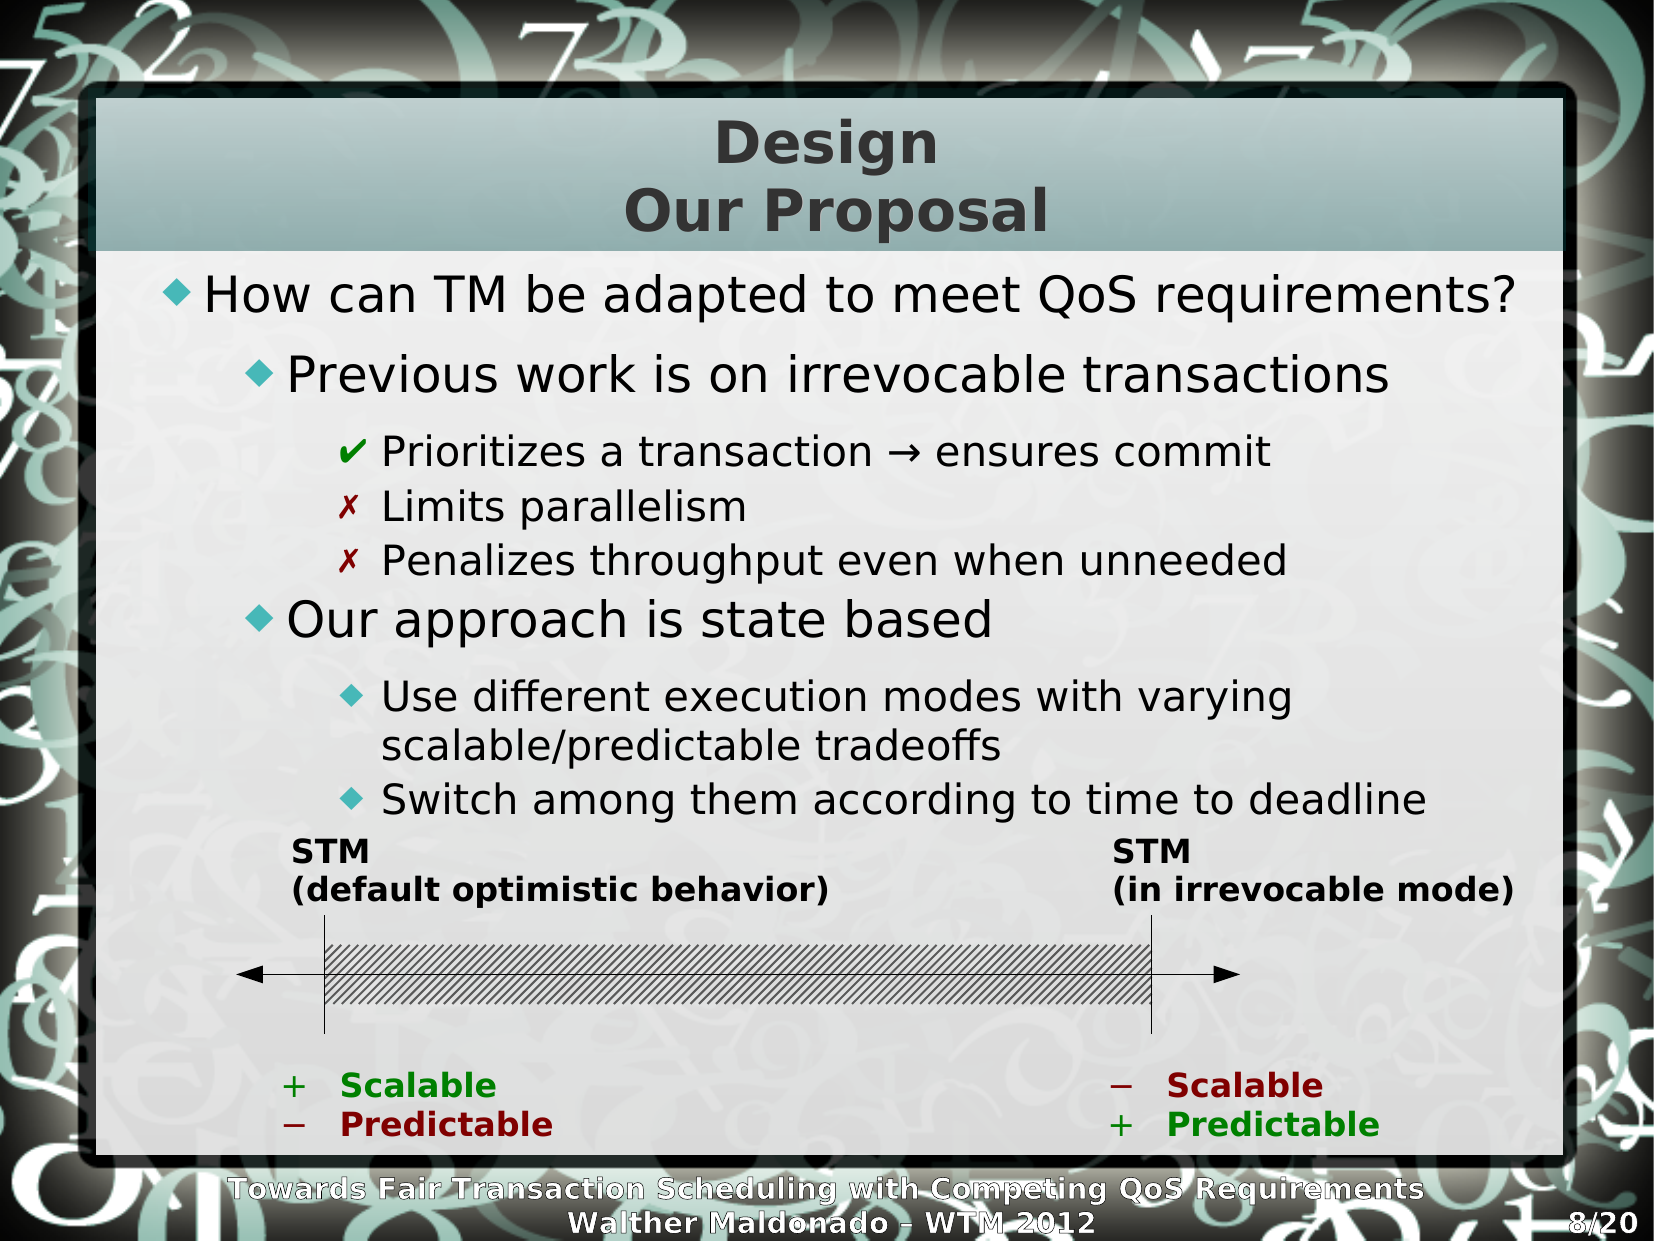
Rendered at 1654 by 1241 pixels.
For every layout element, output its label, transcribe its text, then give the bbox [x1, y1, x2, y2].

text_box Scalable Predictable [265, 1059, 591, 1152]
text_box STM (in irrevocable mode) [1092, 826, 1536, 916]
text_box STM (default optimistic behavior) [265, 826, 857, 916]
list How can TM be adapted to meet QoS requirements? Previous work is on irrevocable transactions Prioritizes a transaction → ensures commit Limits parallelism Penalizes throughput even when unneeded Our approach is state based Use different execution modes with varying scalable/predictable tradeoffs Switch among them according to time to deadline [103, 265, 1551, 1152]
text_box Scalable Predictable [1092, 1059, 1418, 1152]
text_box [324, 944, 1152, 1004]
title Design Our Proposal [103, 103, 1551, 251]
picture [0, 0, 1654, 1241]
